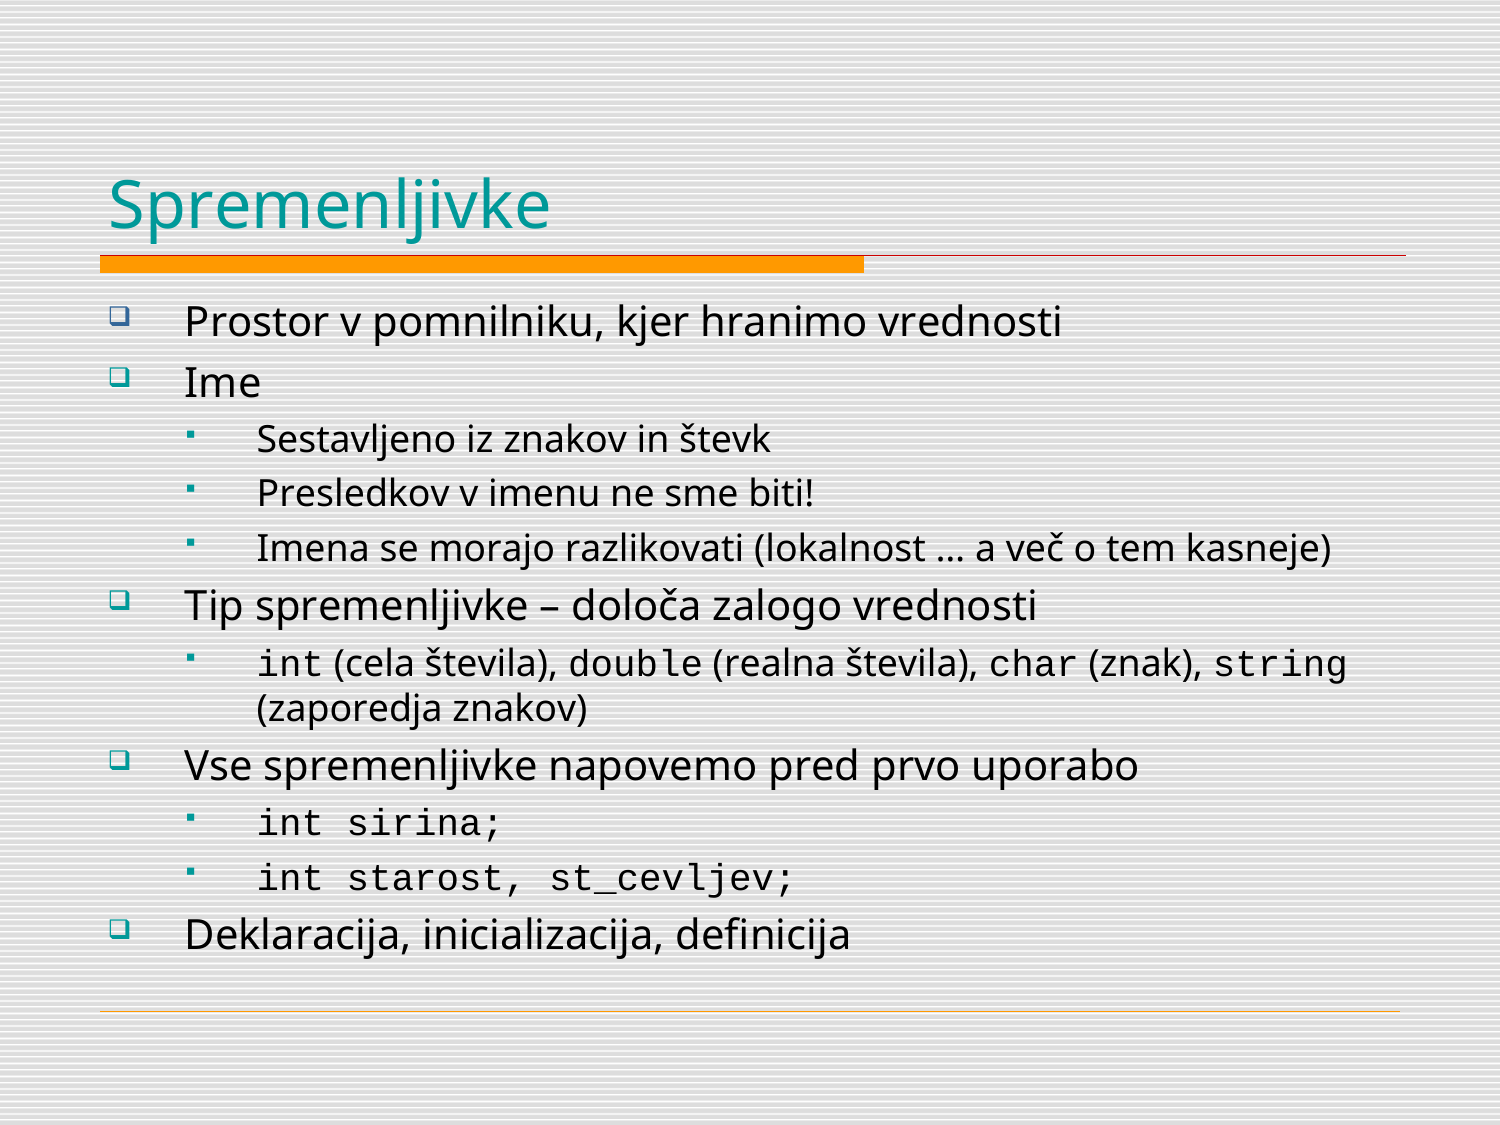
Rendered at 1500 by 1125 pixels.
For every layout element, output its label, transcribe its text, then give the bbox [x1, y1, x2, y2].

title Spremenljivke [94, 49, 1407, 250]
list Prostor v pomnilniku, kjer hranimo vrednosti Ime Sestavljeno iz znakov in števk Presledkov v imenu ne sme biti! Imena se morajo razlikovati (lokalnost … a več o tem kasneje) Tip spremenljivke – določa zalogo vrednosti int (cela števila), double (realna števila), char (znak), string (zaporedja znakov) Vse spremenljivke napovemo pred prvo uporabo int sirina; int starost, st_cevljev; Deklaracija, inicializacija, definicija [92, 287, 1406, 1047]
picture [0, 0, 1500, 1125]
